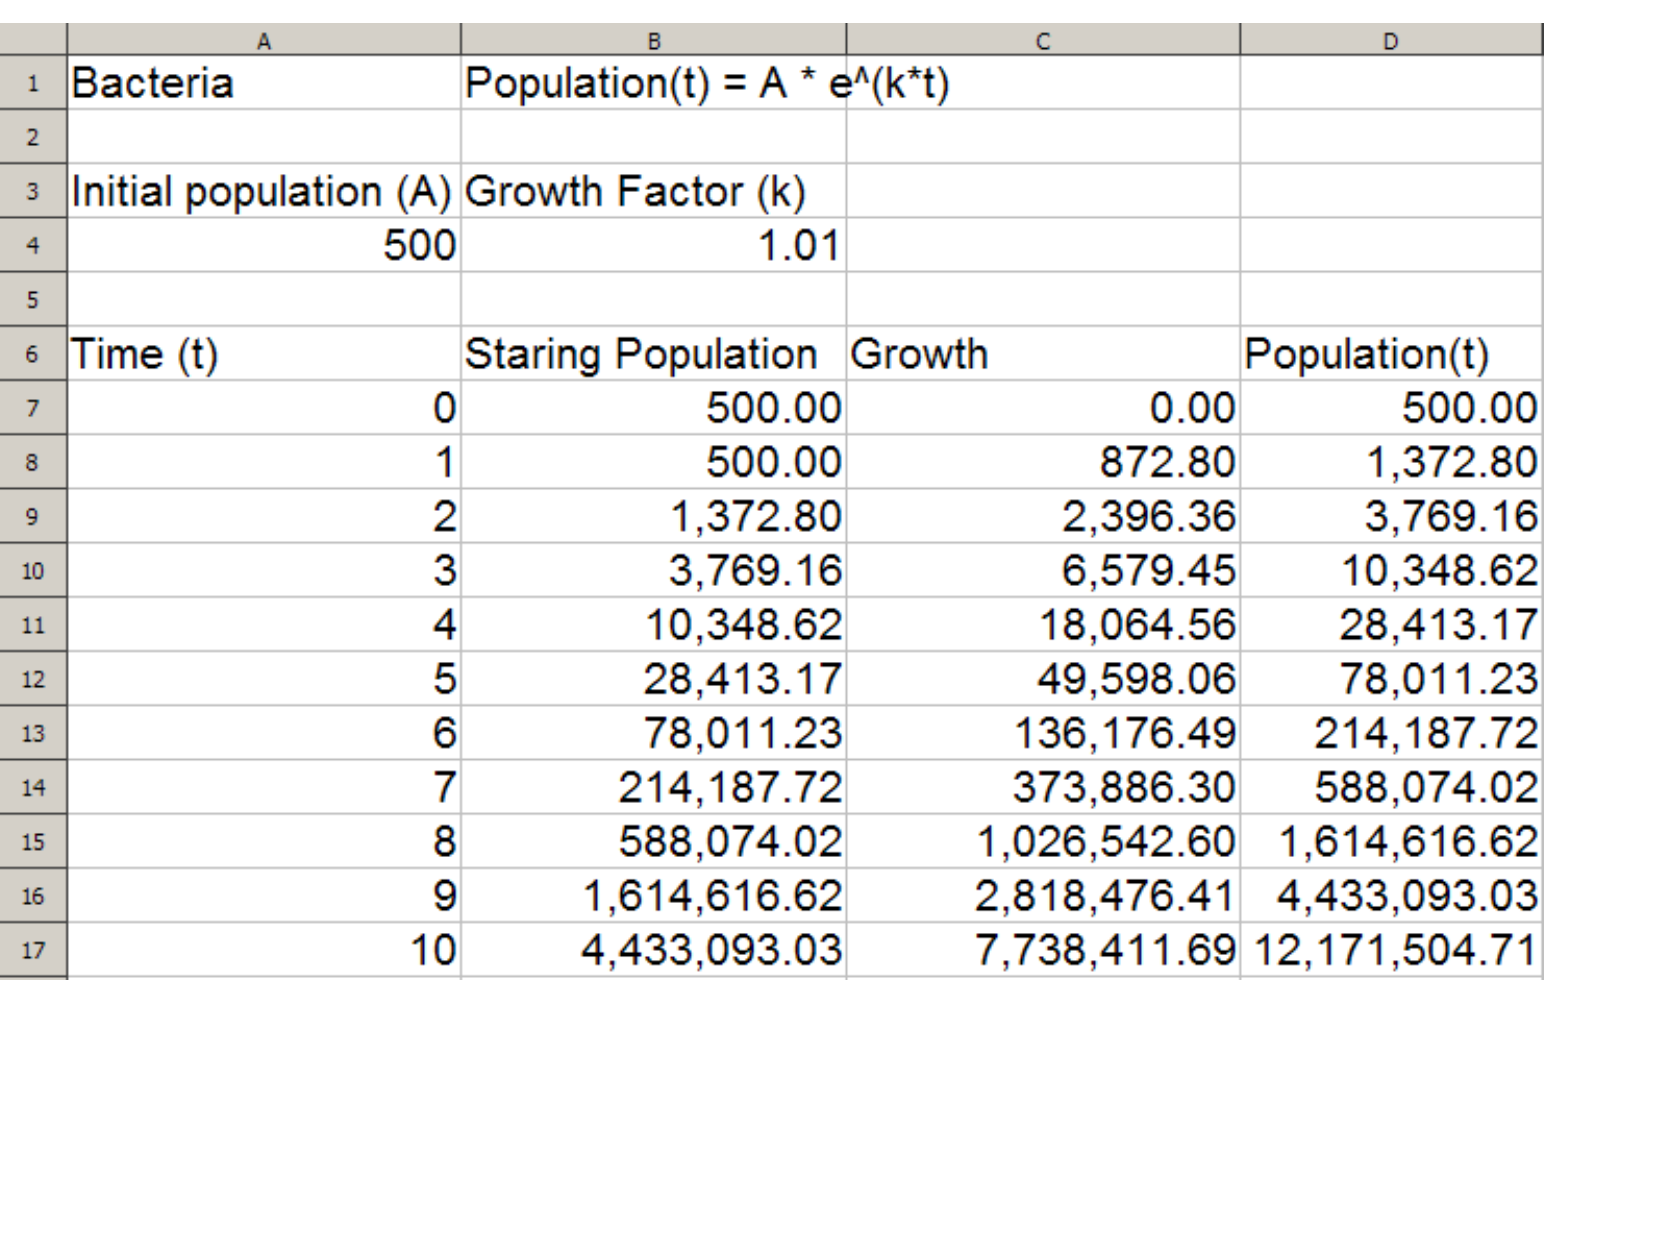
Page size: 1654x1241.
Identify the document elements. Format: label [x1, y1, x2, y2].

picture [0, 23, 1544, 980]
